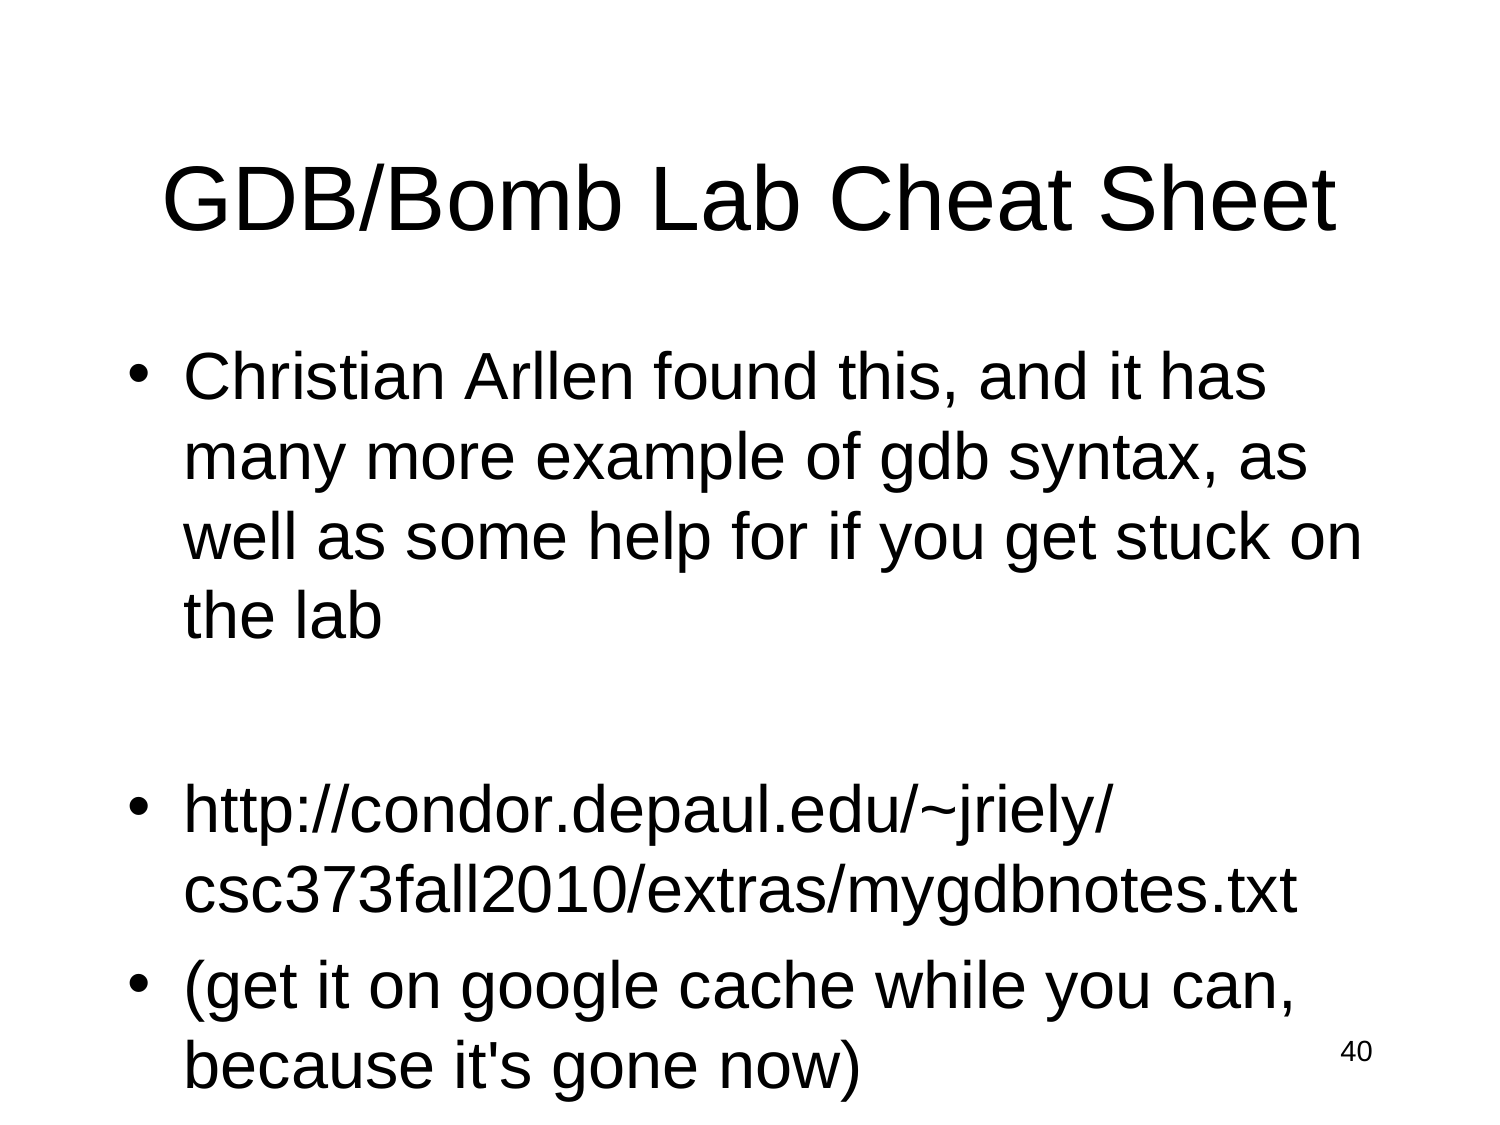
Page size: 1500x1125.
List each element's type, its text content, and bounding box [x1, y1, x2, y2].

list Christian Arllen found this, and it has many more example of gdb syntax, as well as some help for if you get stuck on the lab http://condor.depaul.edu/~jriely/csc373fall2010/extras/mygdbnotes.txt (get it on google cache while you can, because it's gone now) [112, 324, 1388, 1110]
text_box <number> [1074, 1025, 1388, 1101]
title GDB/Bomb Lab Cheat Sheet [112, 99, 1388, 288]
